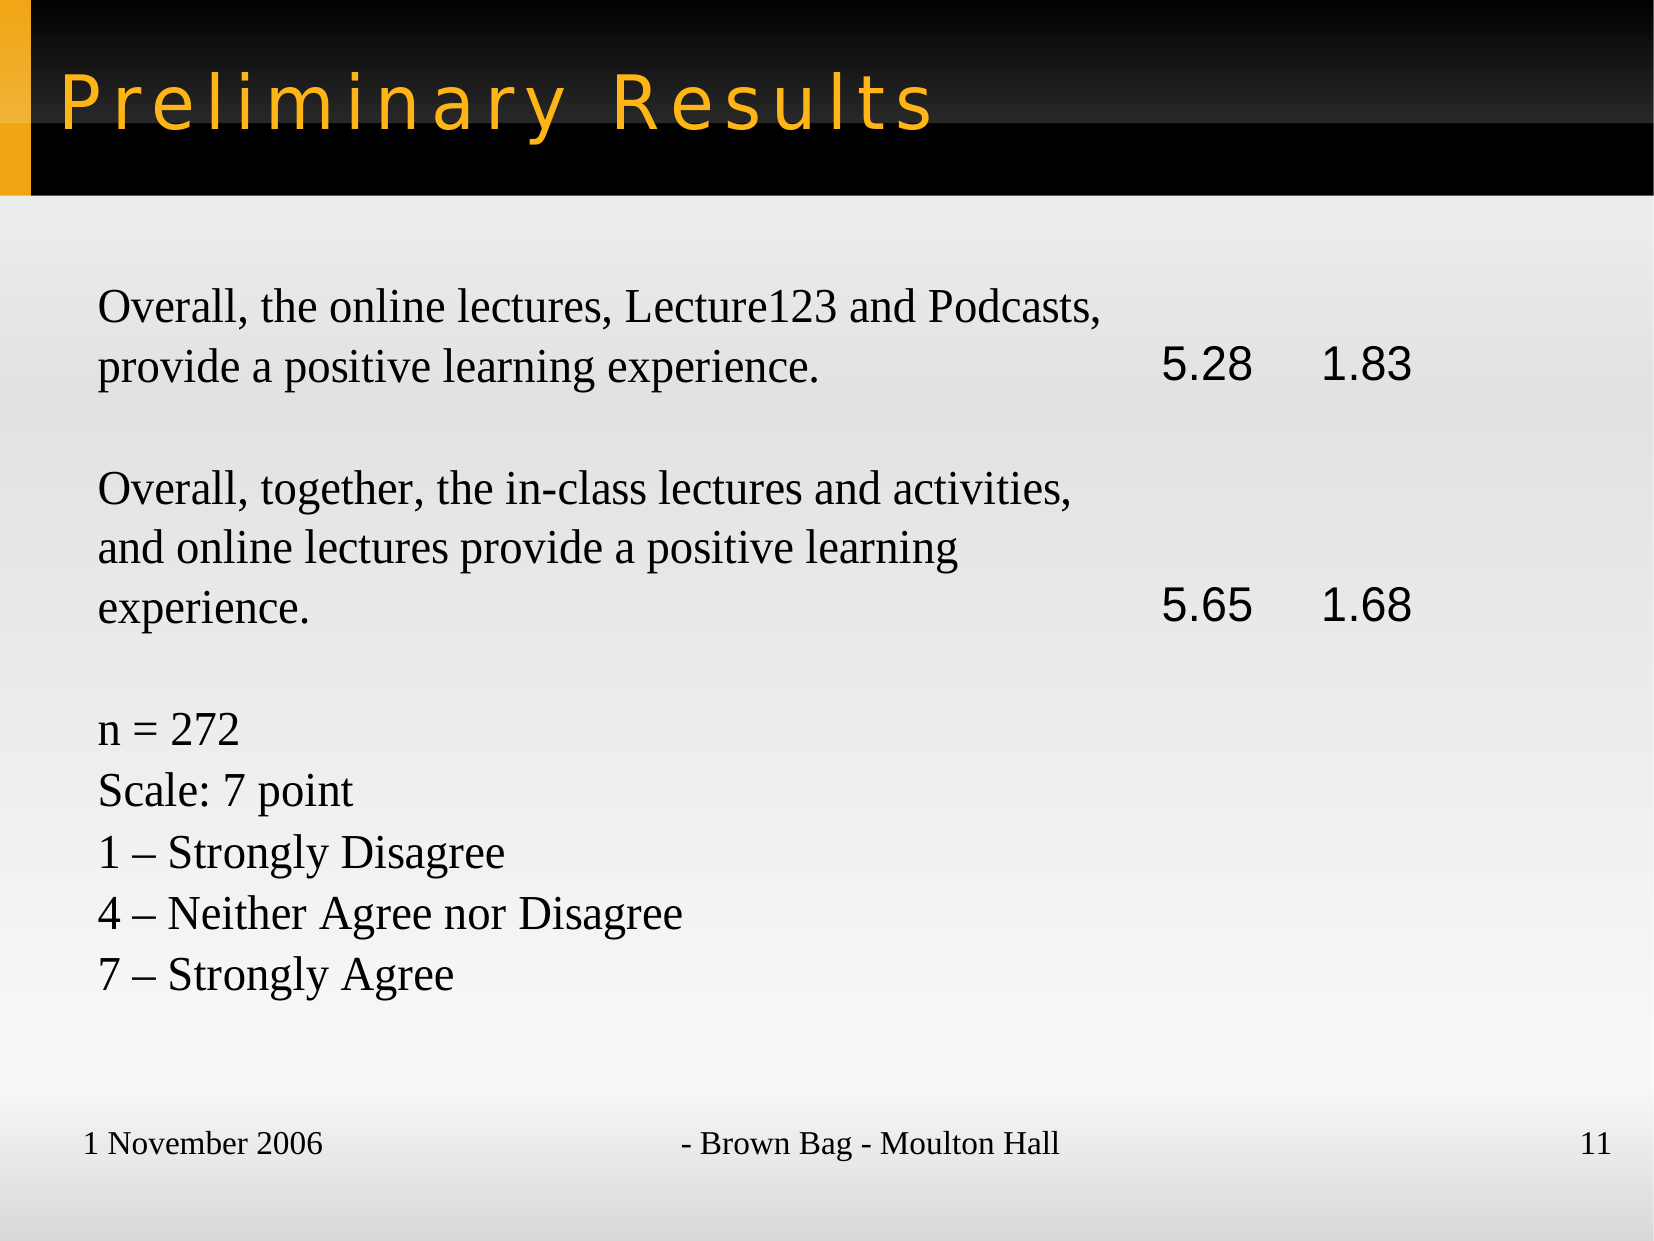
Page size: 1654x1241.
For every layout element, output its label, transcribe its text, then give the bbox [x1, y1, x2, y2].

title Preliminary Results [59, 29, 1270, 178]
picture [0, 0, 1654, 1241]
chart [95, 277, 1542, 1070]
